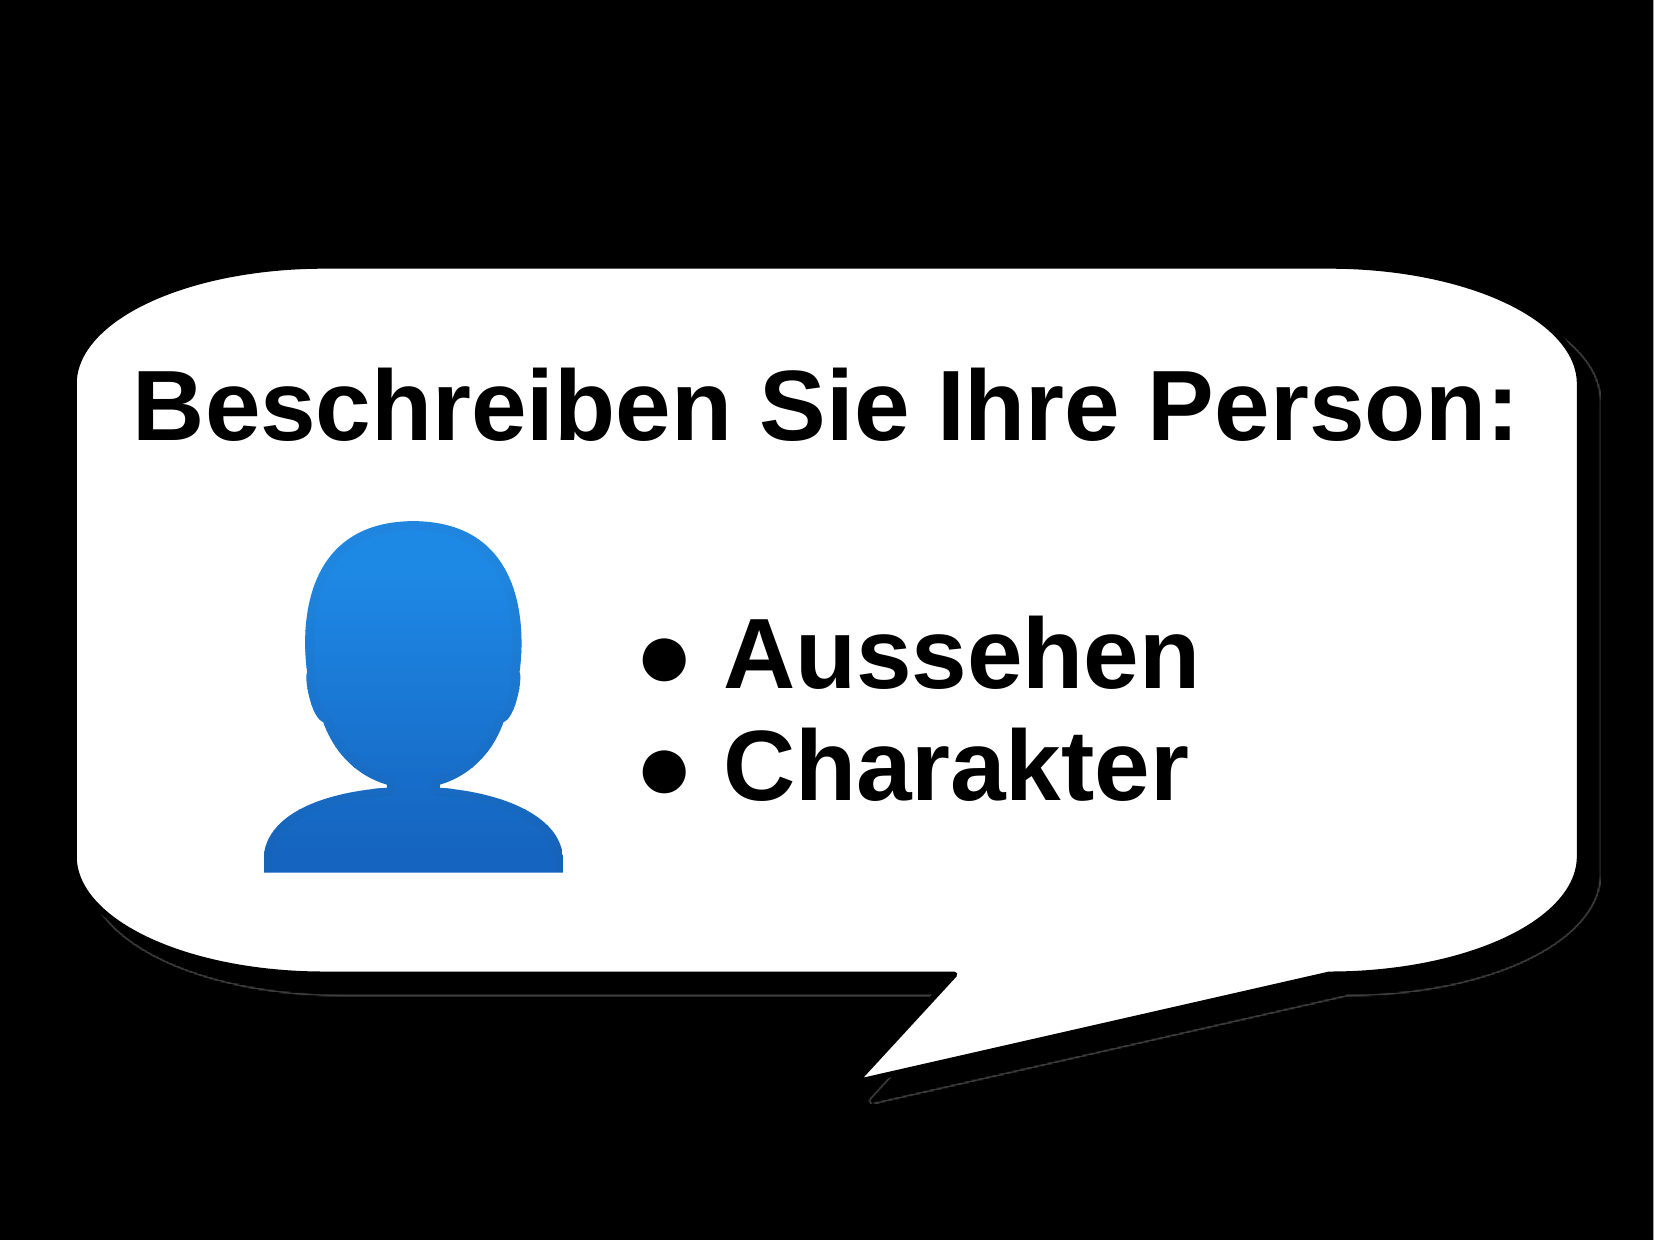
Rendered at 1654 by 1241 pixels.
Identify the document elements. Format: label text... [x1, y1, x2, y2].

text_box [73, 265, 1580, 1083]
text_box ● Aussehen ● Charakter [620, 590, 1418, 830]
text_box Beschreiben Sie Ihre Person: [103, 342, 1551, 470]
picture [224, 507, 603, 886]
